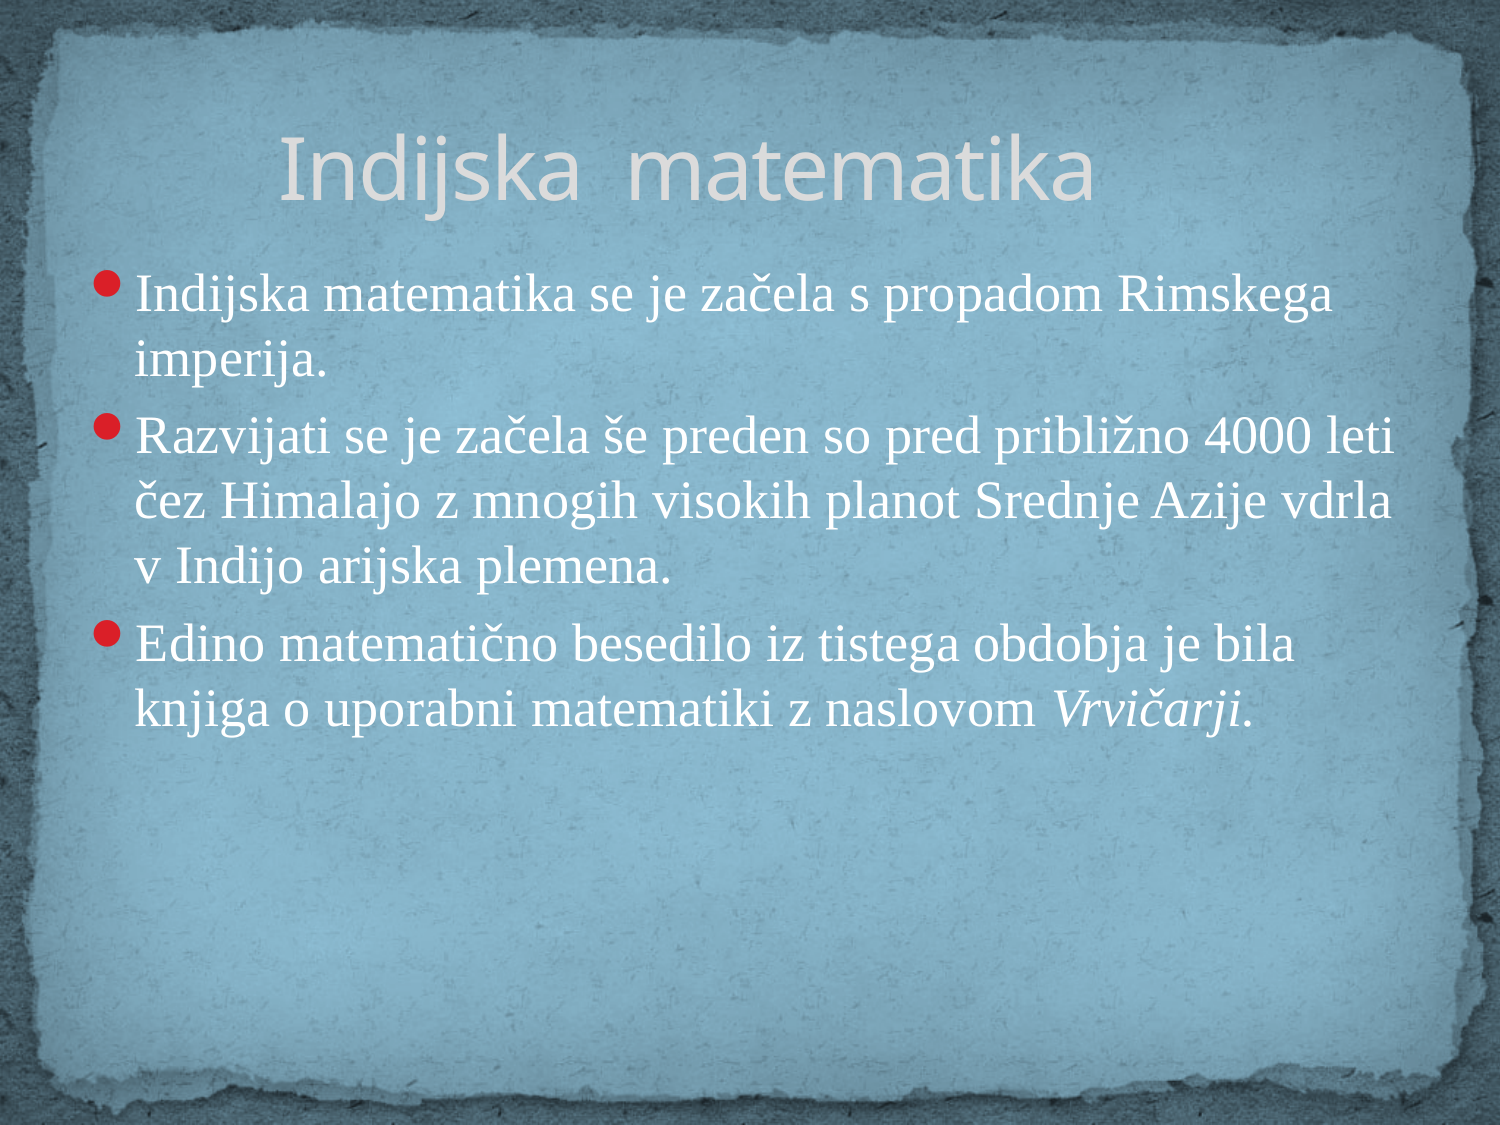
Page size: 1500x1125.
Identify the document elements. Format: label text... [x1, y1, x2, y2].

list Indijska matematika se je začela s propadom Rimskega imperija. Razvijati se je začela še preden so pred približno 4000 leti čez Himalajo z mnogih visokih planot Srednje Azije vdrla v Indijo arijska plemena. Edino matematično besedilo iz tistega obdobja je bila knjiga o uporabni matematiki z naslovom Vrvičarji. [75, 249, 1425, 1000]
picture [0, 0, 1500, 1125]
title Indijska matematika [75, 24, 1425, 225]
